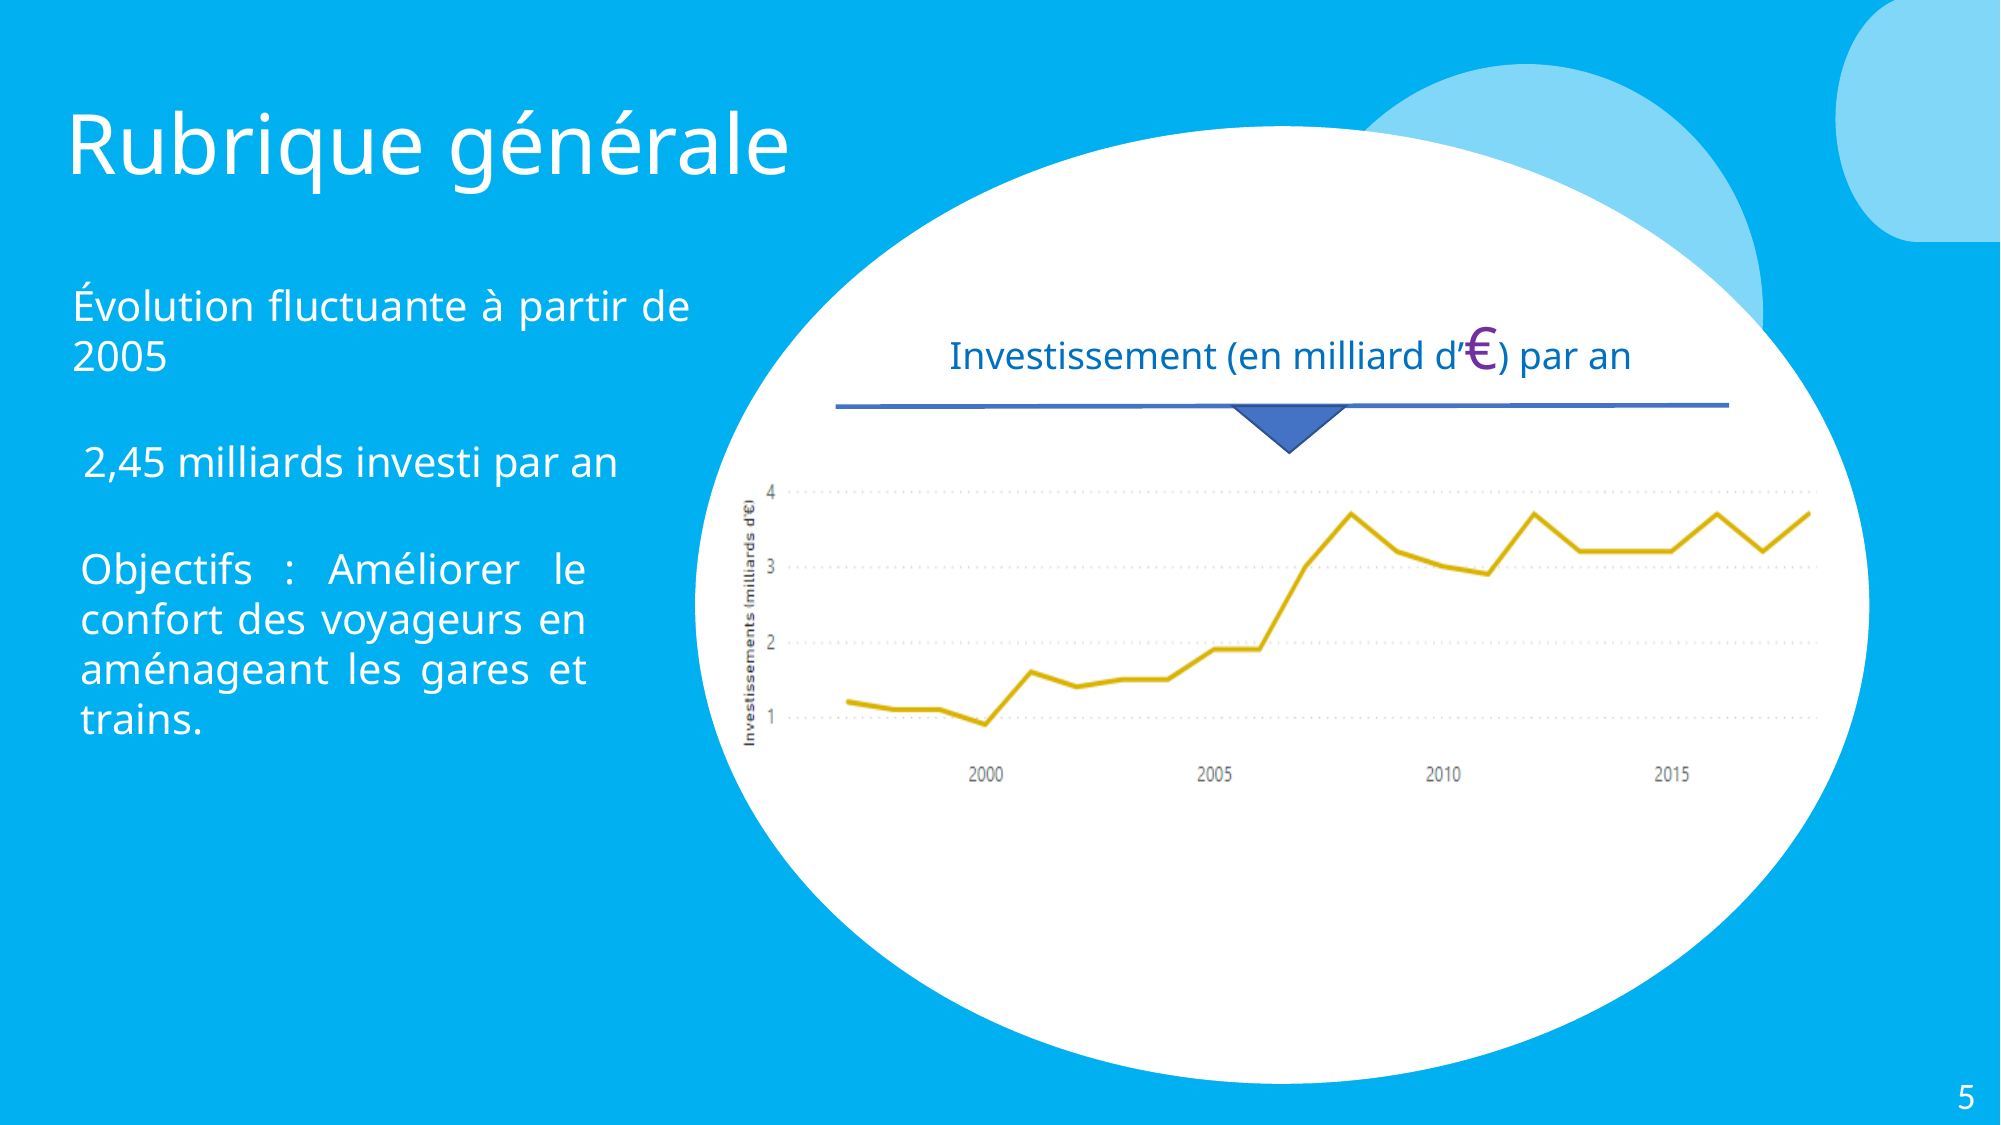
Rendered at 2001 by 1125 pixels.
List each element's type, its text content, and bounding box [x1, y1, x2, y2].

text_box Rubrique générale [50, 83, 855, 200]
text_box 5 [1941, 1064, 2000, 1125]
picture [741, 470, 1820, 791]
text_box 2,45 milliards investi par an [68, 428, 719, 495]
text_box Évolution fluctuante à partir de 2005 [57, 272, 708, 389]
text_box Objectifs : Améliorer le confort des voyageurs en aménageant les gares et trains. [65, 535, 670, 703]
text_box [0, 0, 2000, 1125]
text_box Investissement (en milliard d’€) par an [934, 303, 1675, 390]
